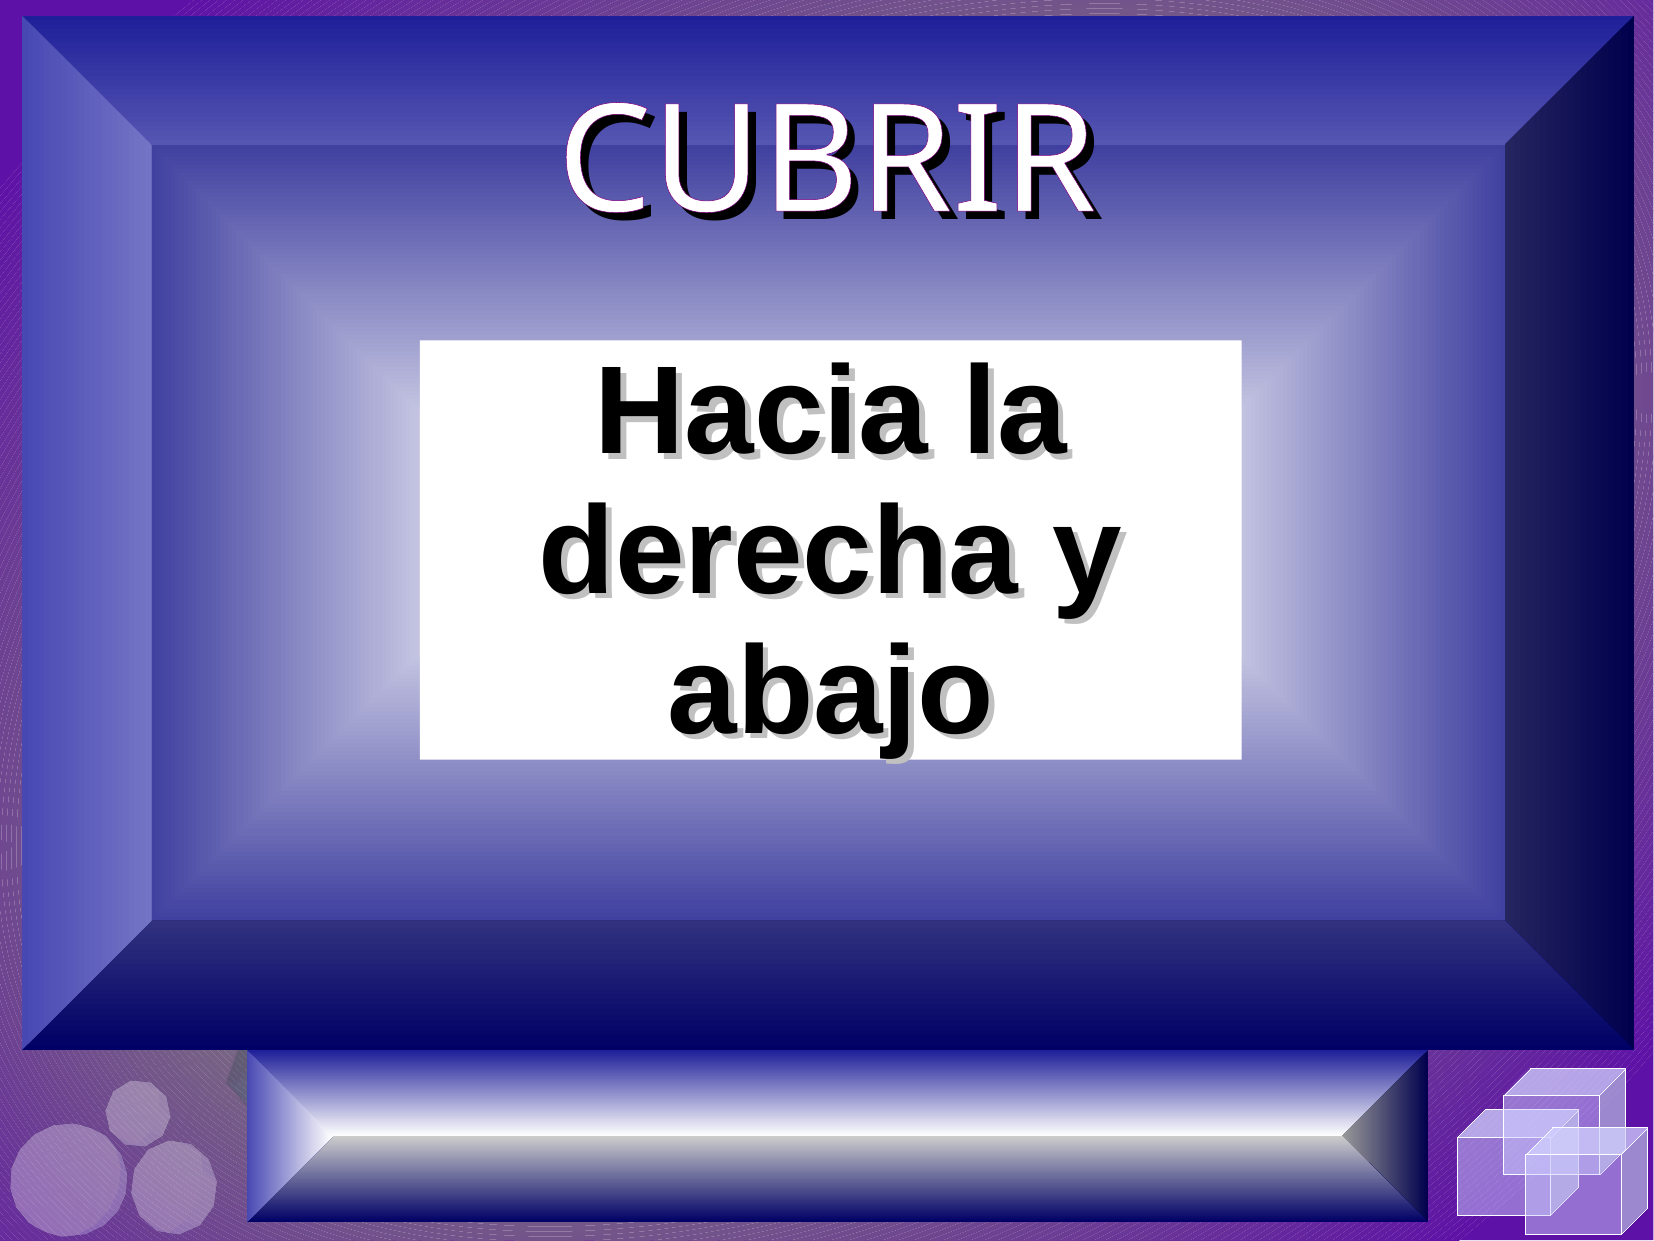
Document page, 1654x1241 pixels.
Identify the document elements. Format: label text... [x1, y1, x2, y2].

text_box [22, 15, 1635, 1223]
title Hacia la derecha y abajo [419, 340, 1242, 760]
title CUBRIR [82, 47, 1571, 259]
